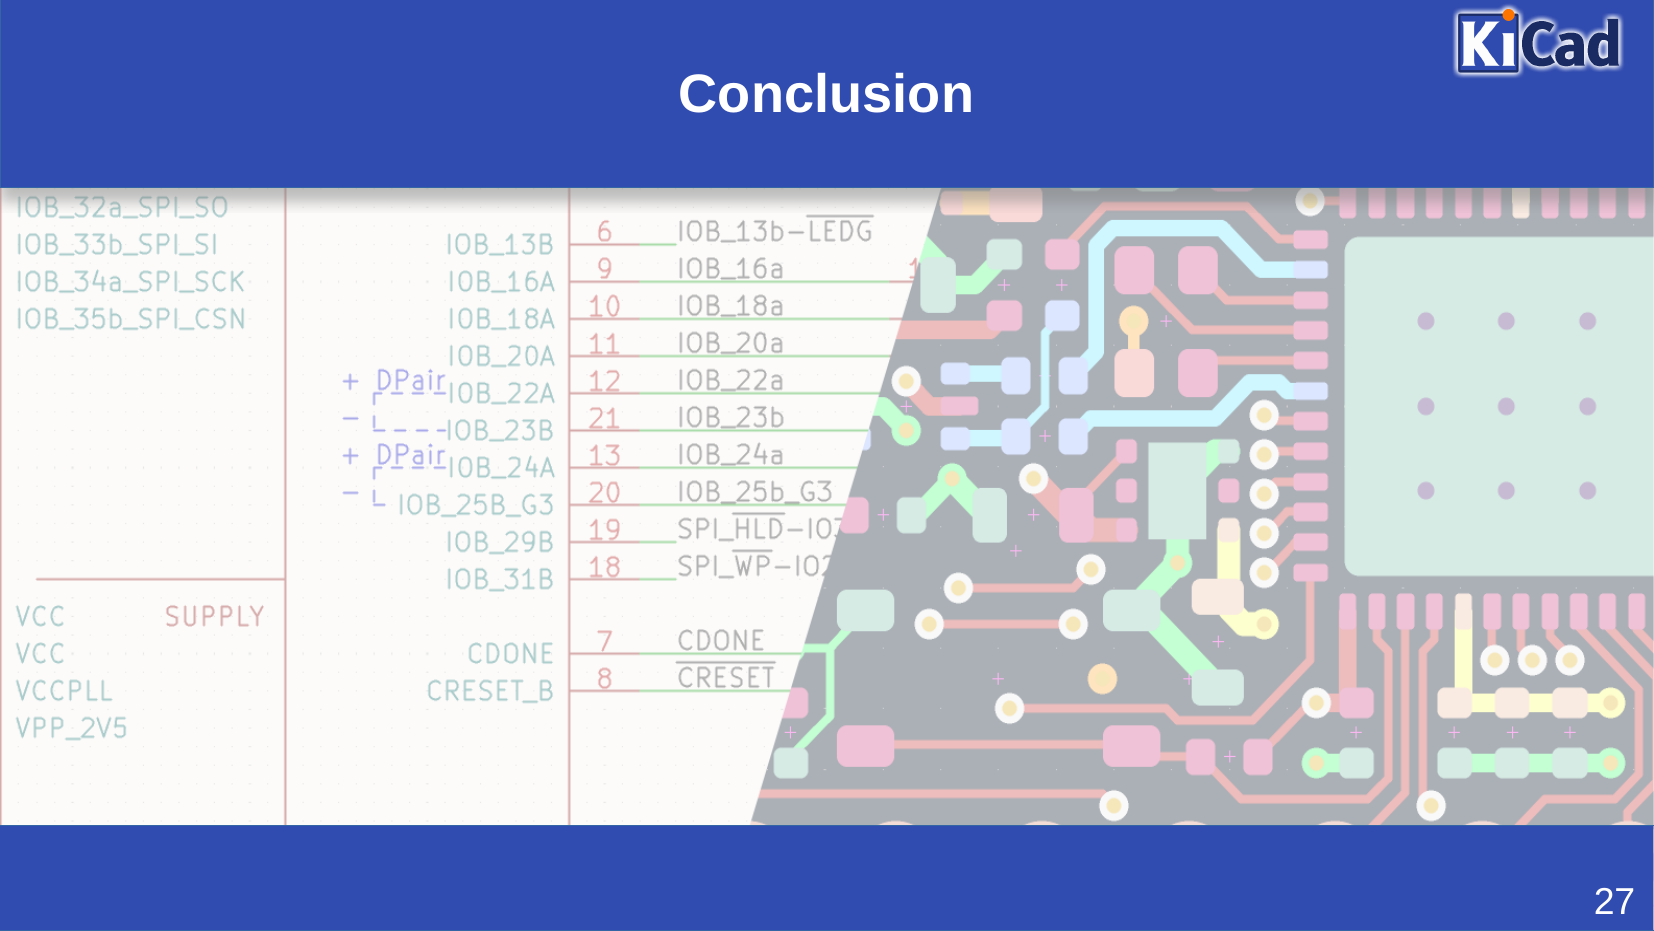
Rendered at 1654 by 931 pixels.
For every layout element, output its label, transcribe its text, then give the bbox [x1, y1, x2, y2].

picture [1412, 0, 1654, 92]
text_box <number> [1387, 873, 1651, 931]
table_header [578, 848, 1101, 905]
table_header [55, 848, 578, 905]
text_box Conclusion [0, 0, 1654, 188]
text_box [0, 825, 1654, 931]
picture [0, 188, 1654, 825]
table_header [1101, 848, 1624, 905]
text_box [1162, 188, 1651, 226]
